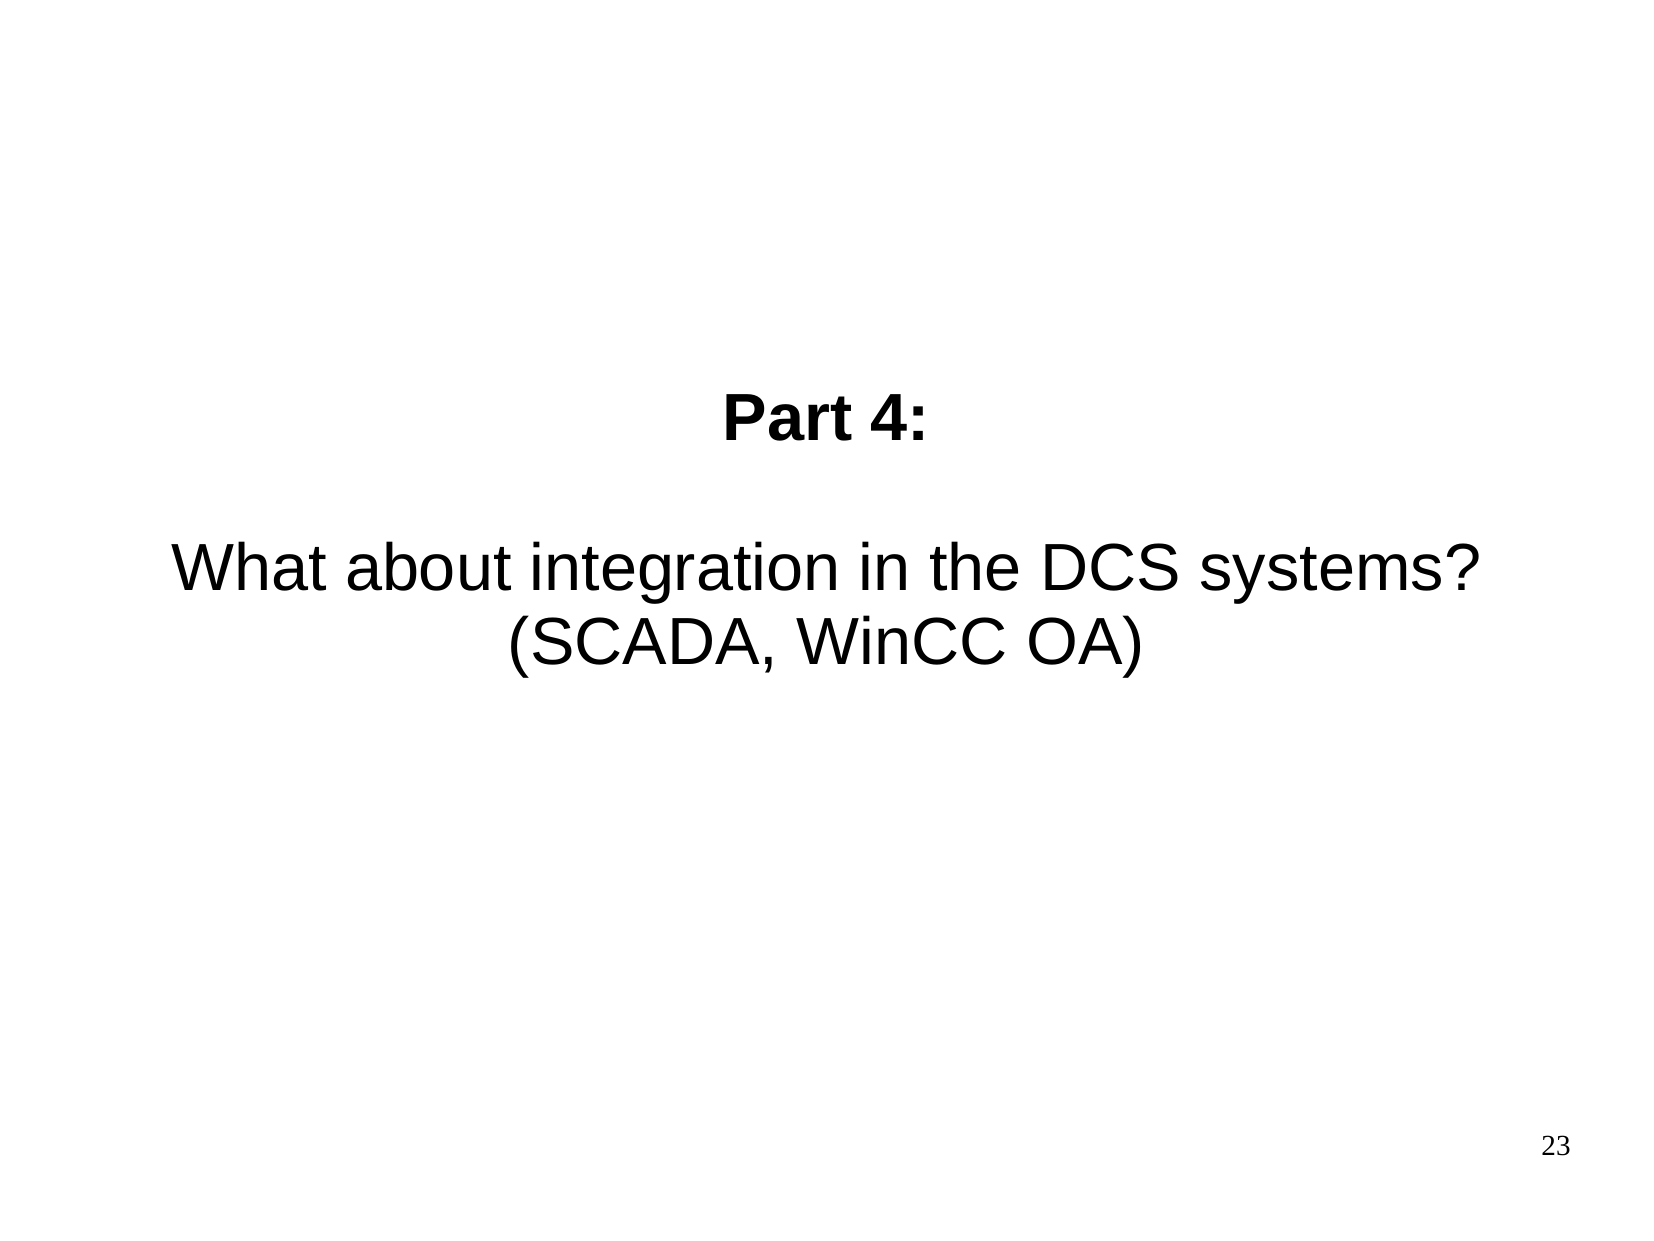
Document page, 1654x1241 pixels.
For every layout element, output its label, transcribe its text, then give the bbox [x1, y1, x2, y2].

subtitle Part 4: What about integration in the DCS systems? (SCADA, WinCC OA) [82, 49, 1571, 1010]
